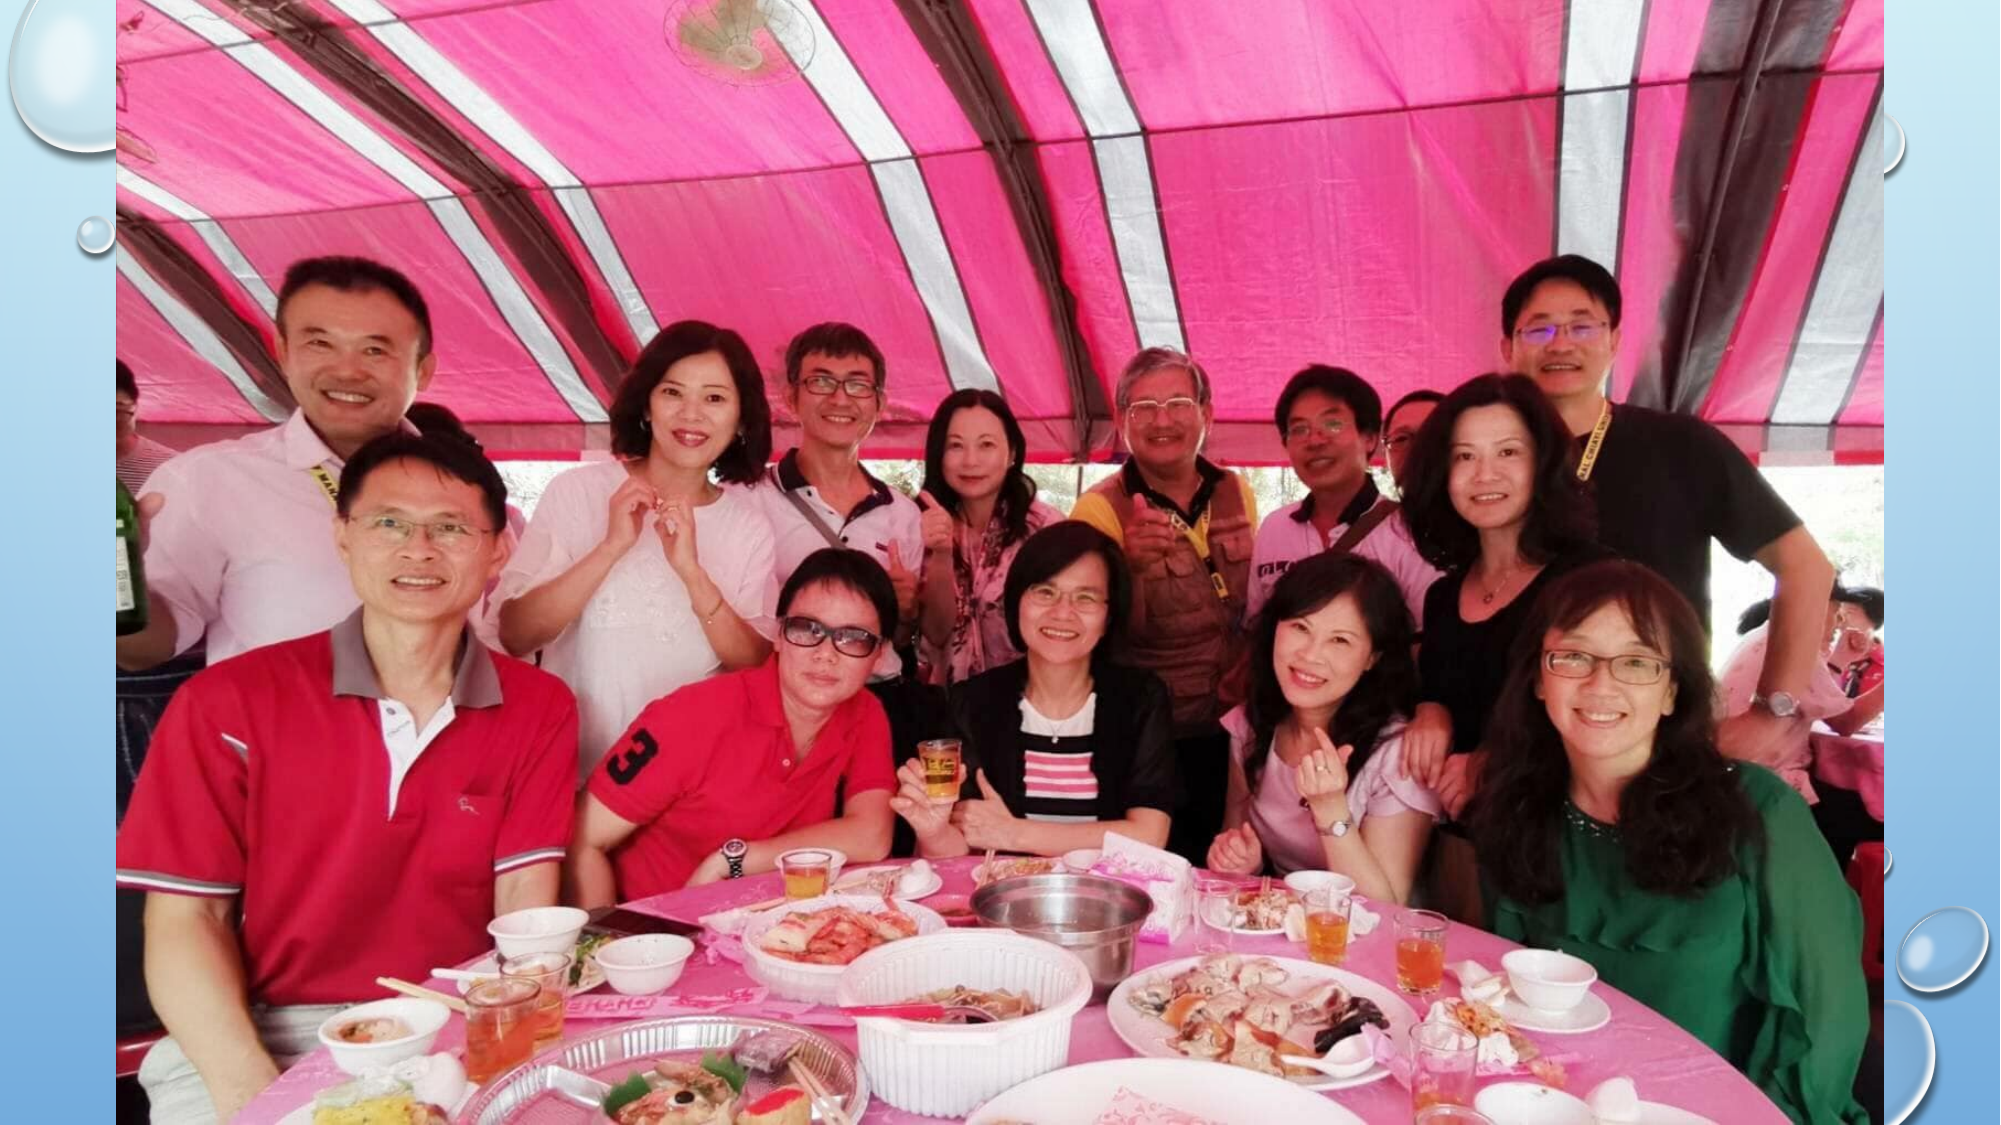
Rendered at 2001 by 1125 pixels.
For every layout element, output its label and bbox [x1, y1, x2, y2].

picture [116, 0, 1884, 1125]
